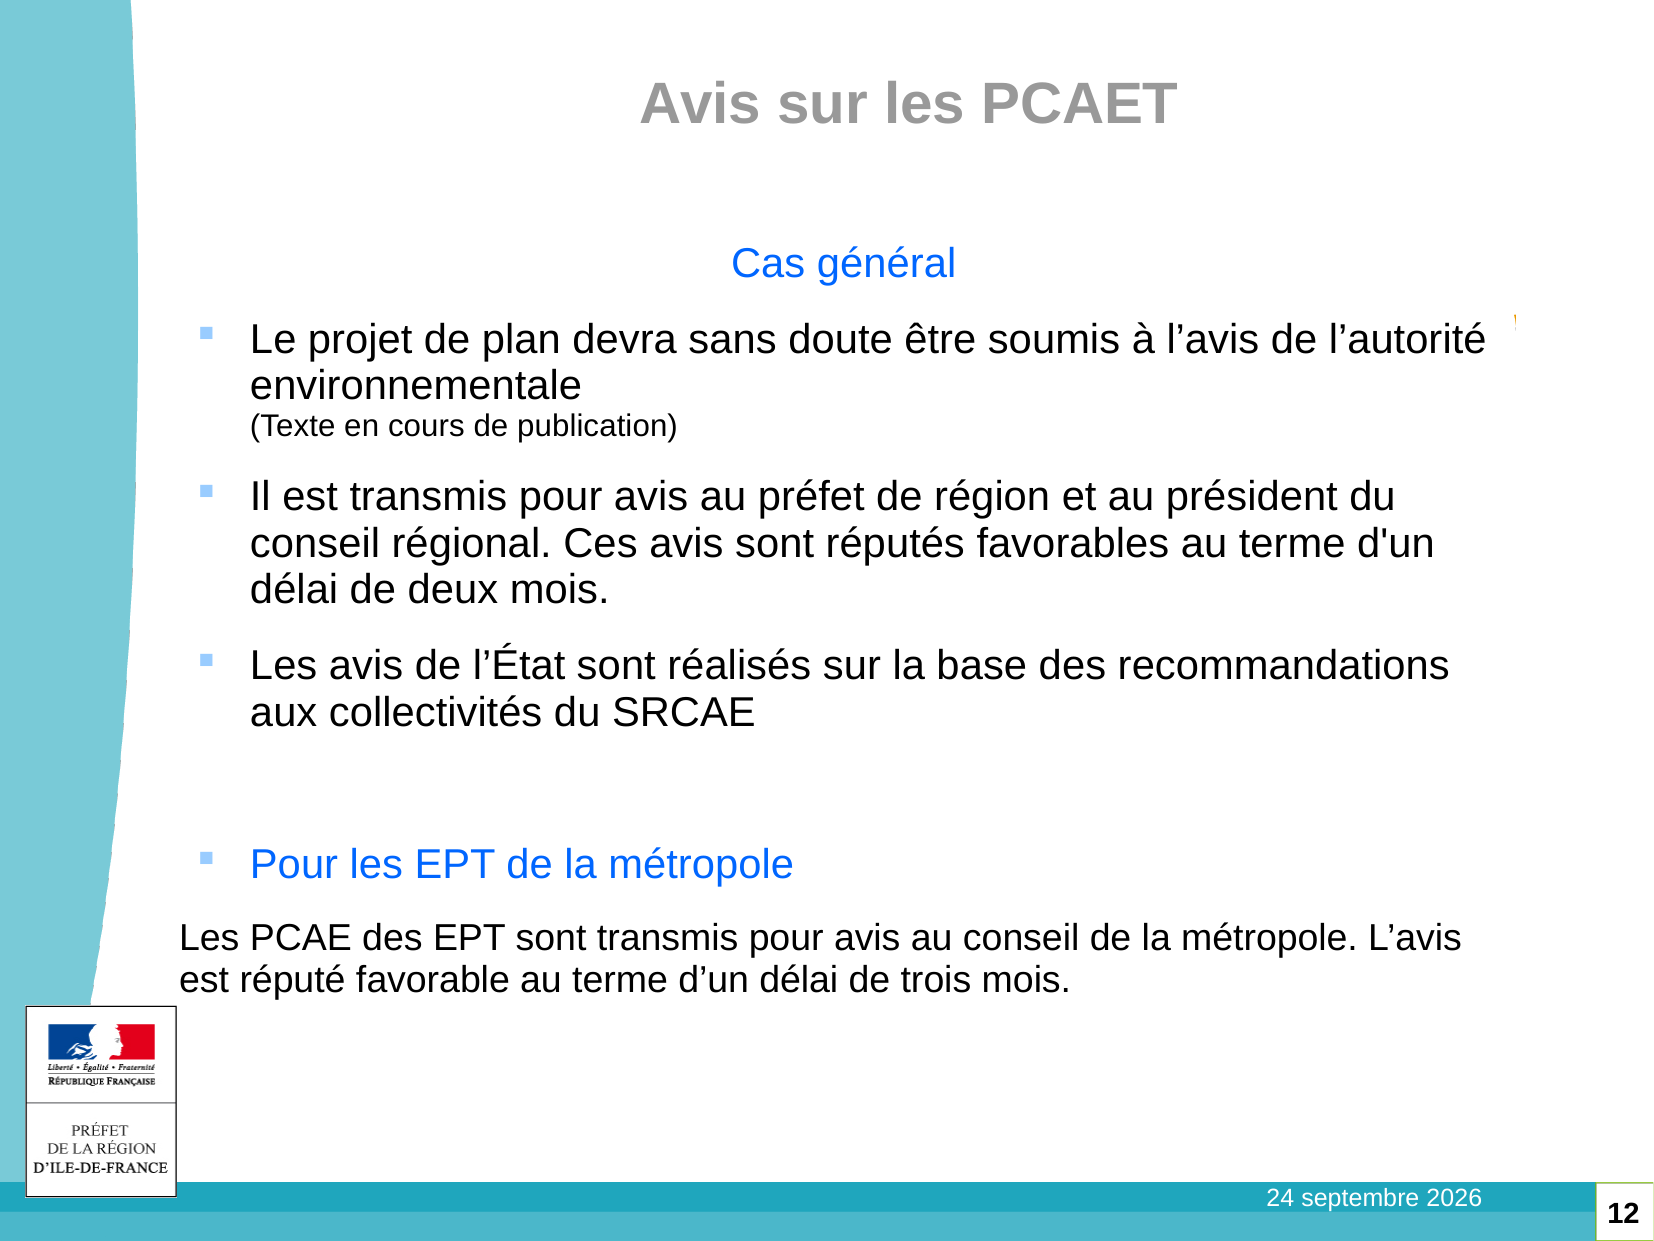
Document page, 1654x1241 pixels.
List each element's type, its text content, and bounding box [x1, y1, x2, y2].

list Cas général Le projet de plan devra sans doute être soumis à l’avis de l’autorité environnementale (Texte en cours de publication) Il est transmis pour avis au préfet de région et au président du conseil régional. Ces avis sont réputés favorables au terme d'un délai de deux mois. Les avis de l’État sont réalisés sur la base des recommandations aux collectivités du SRCAE Pour les EPT de la métropole Les PCAE des EPT sont transmis pour avis au conseil de la métropole. L’avis est réputé favorable au terme d’un délai de trois mois. [179, 239, 1509, 1066]
picture [0, 0, 1654, 1241]
title Avis sur les PCAET [165, 0, 1654, 208]
